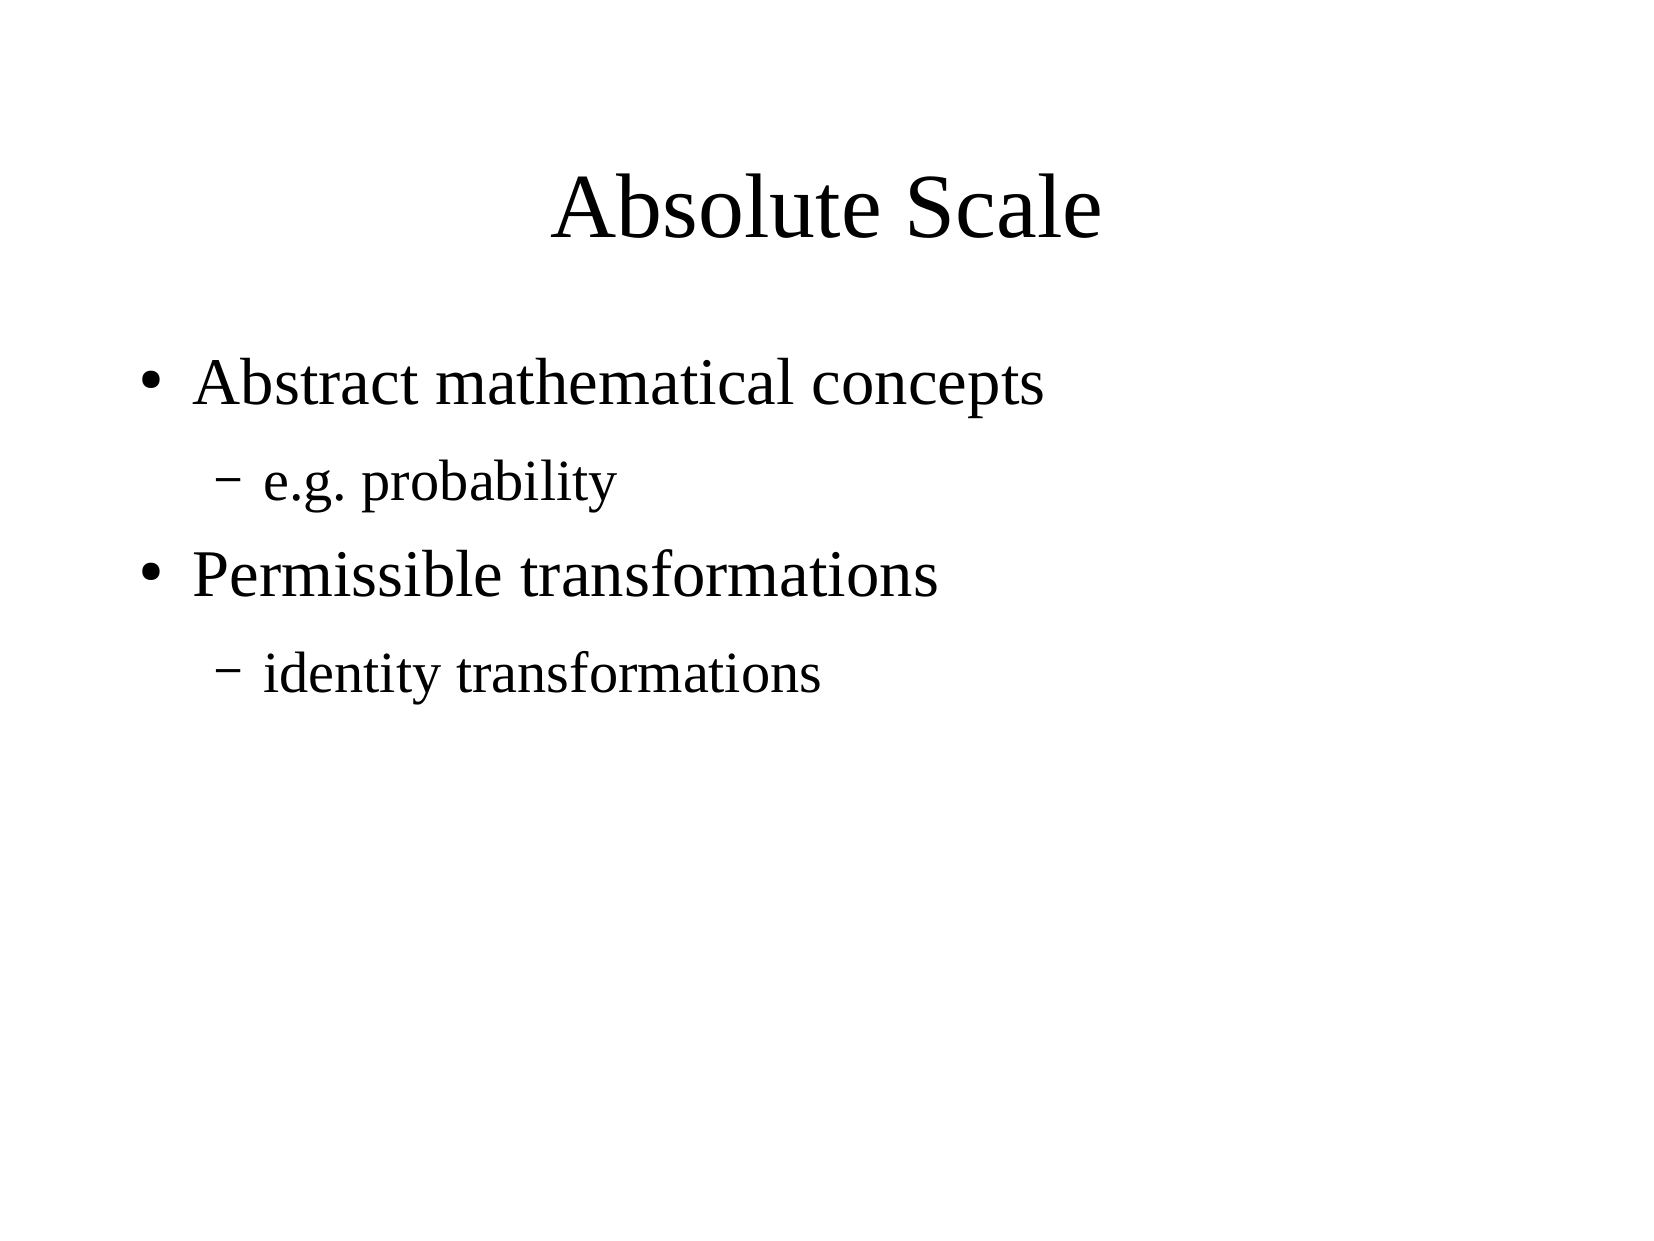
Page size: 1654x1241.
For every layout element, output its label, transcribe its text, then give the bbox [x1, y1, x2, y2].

title Absolute Scale [121, 102, 1534, 311]
list Abstract mathematical concepts e.g. probability Permissible transformations identity transformations [121, 344, 1534, 1127]
